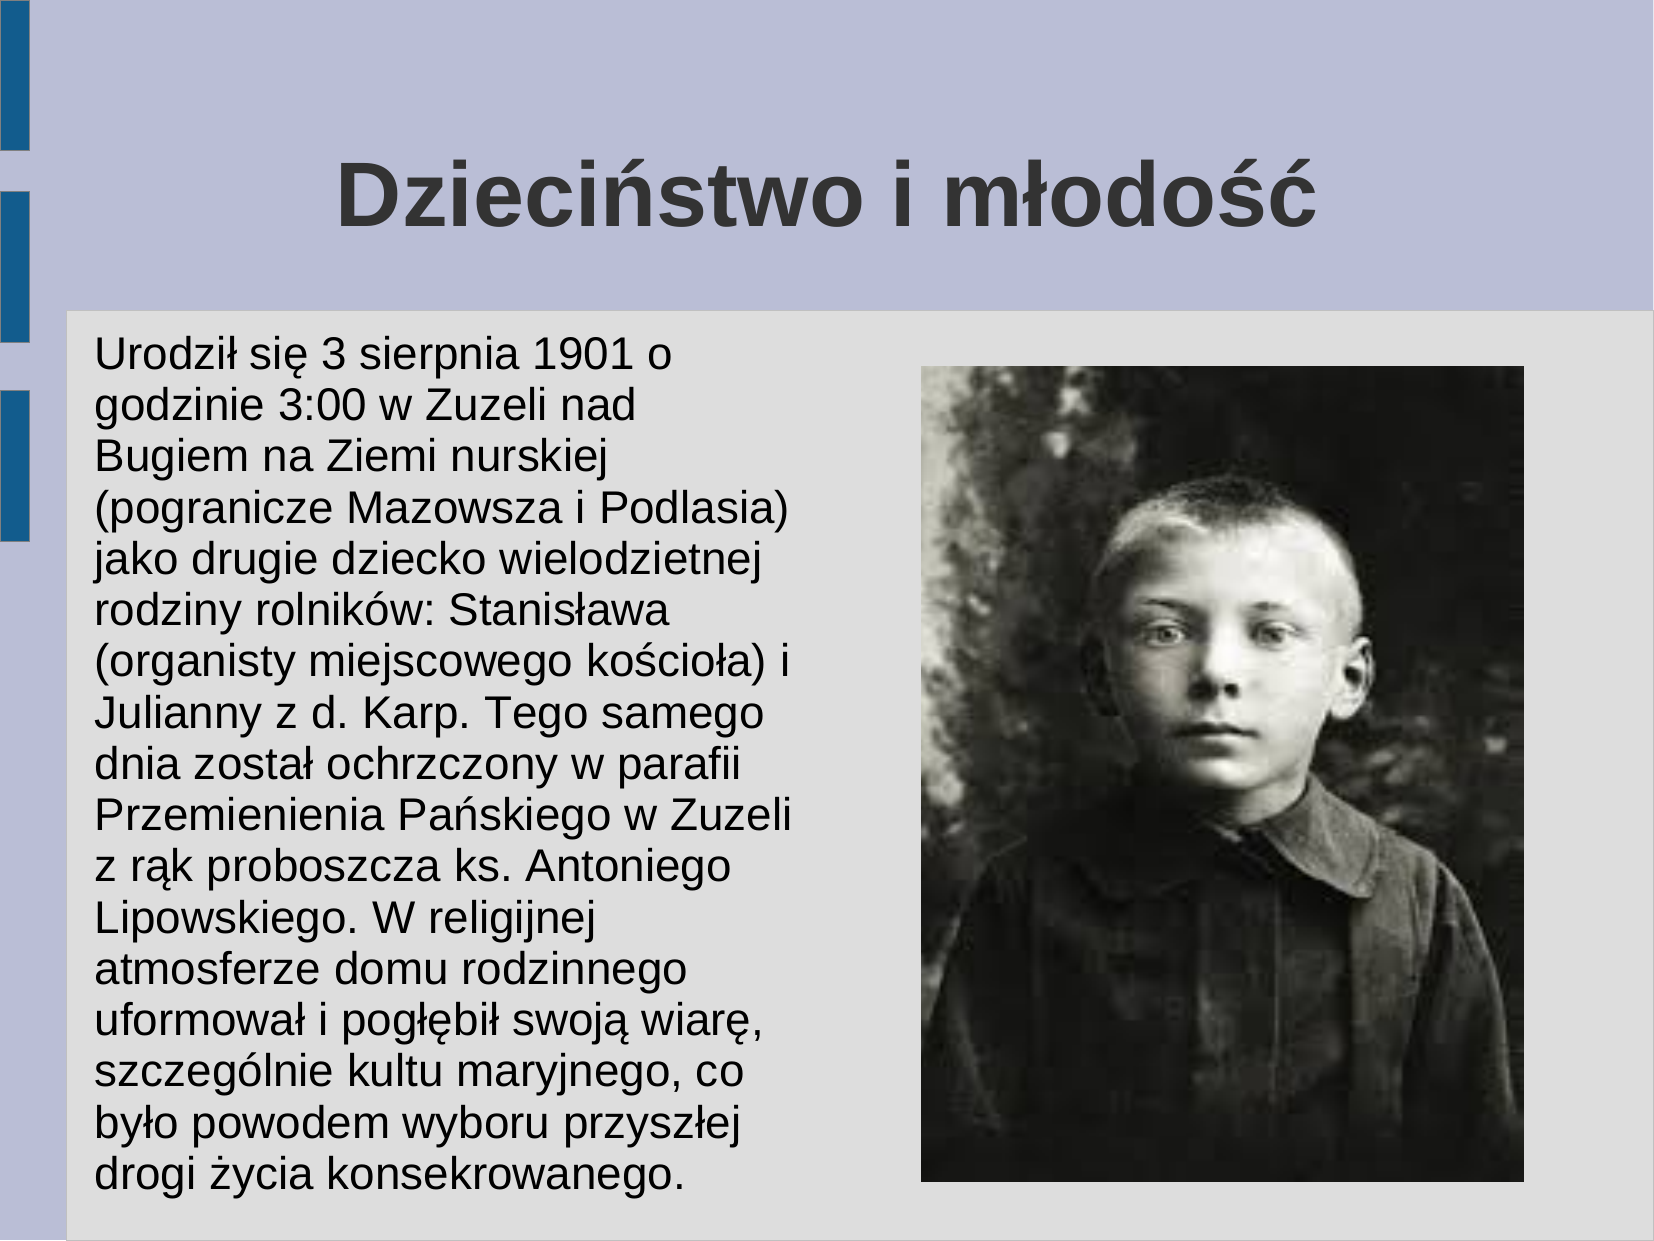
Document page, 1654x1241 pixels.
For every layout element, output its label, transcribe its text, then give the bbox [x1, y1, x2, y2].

list Urodził się 3 sierpnia 1901 o godzinie 3:00 w Zuzeli nad Bugiem na Ziemi nurskiej (pogranicze Mazowsza i Podlasia) jako drugie dziecko wielodzietnej rodziny rolników: Stanisława (organisty miejscowego kościoła) i Julianny z d. Karp. Tego samego dnia został ochrzczony w parafii Przemienienia Pańskiego w Zuzeli z rąk proboszcza ks. Antoniego Lipowskiego. W religijnej atmosferze domu rodzinnego uformował i pogłębił swoją wiarę, szczególnie kultu maryjnego, co było powodem wyboru przyszłej drogi życia konsekrowanego. [23, 327, 804, 1217]
title Dzieciństwo i młodość [121, 91, 1534, 299]
picture [921, 366, 1524, 1182]
